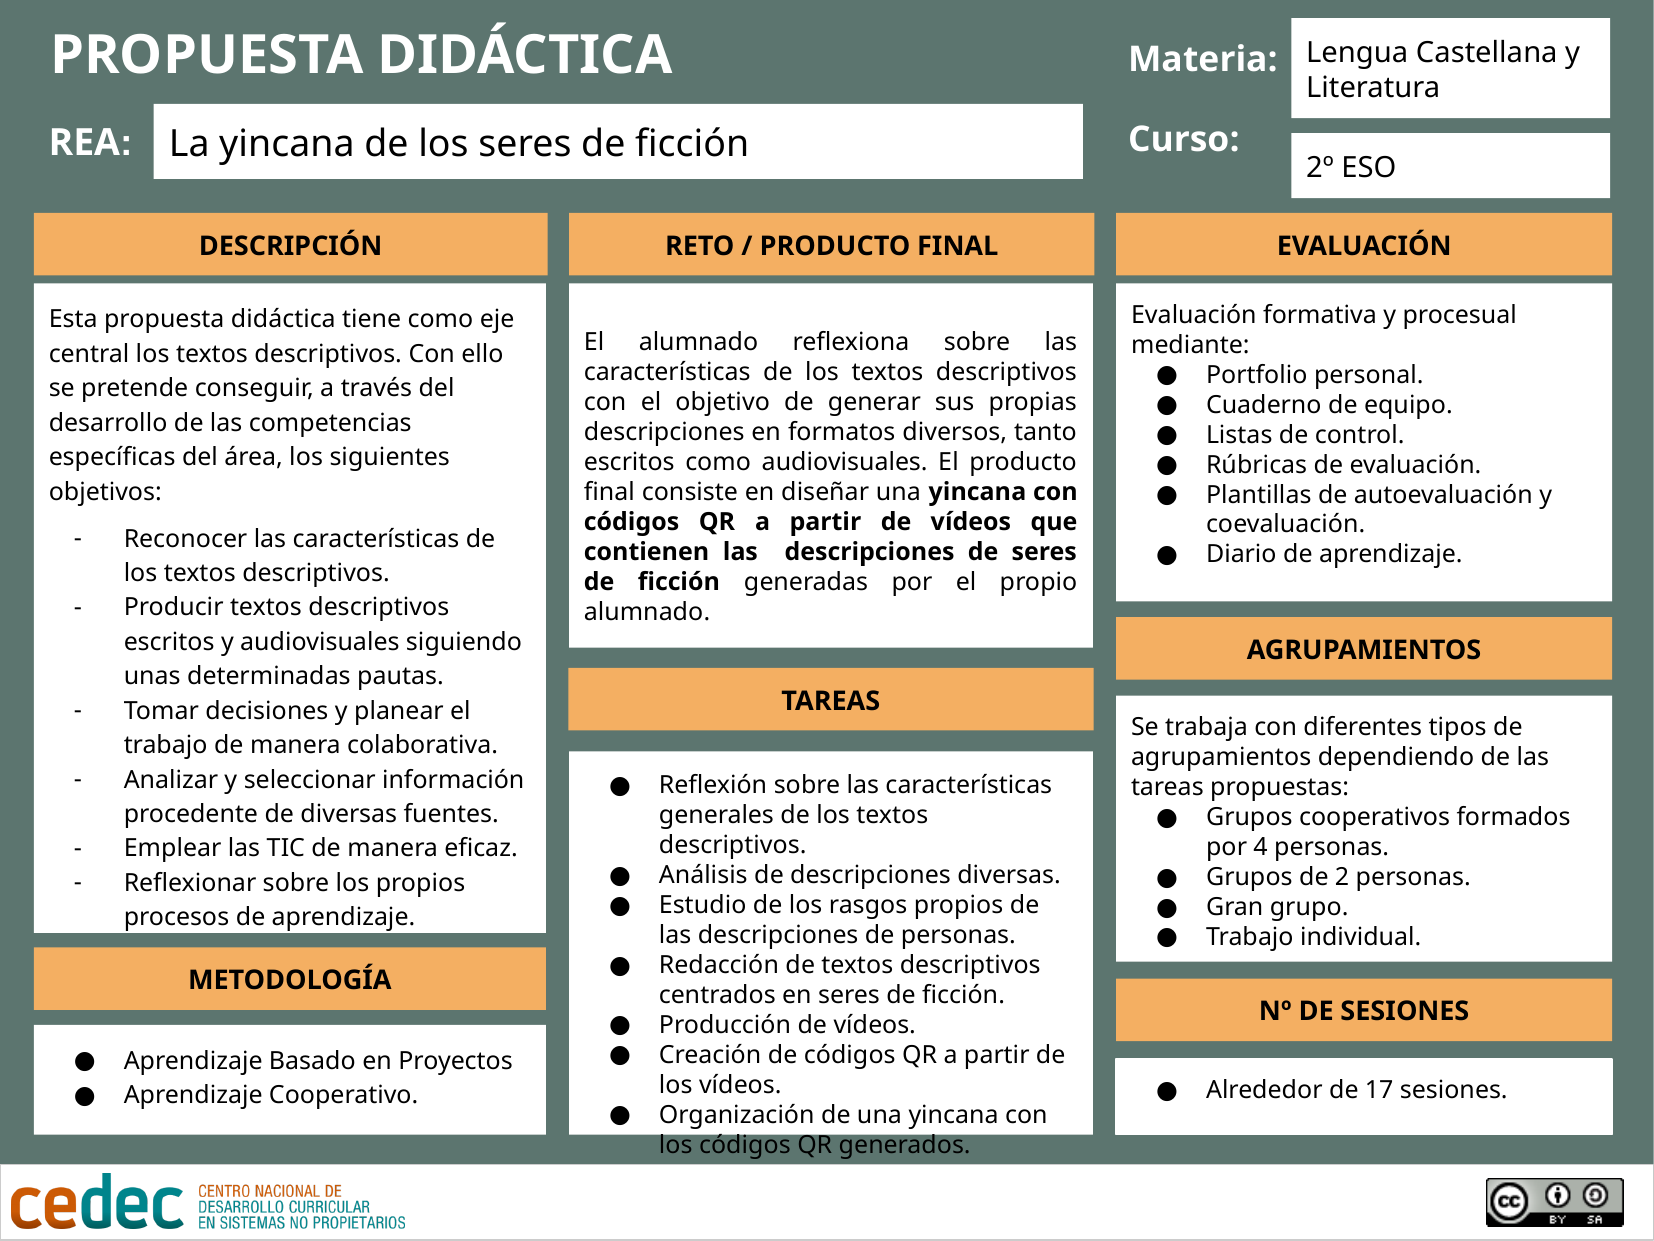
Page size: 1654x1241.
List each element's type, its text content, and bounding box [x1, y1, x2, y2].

text_box Se trabaja con diferentes tipos de agrupamientos dependiendo de las tareas propuestas: Grupos cooperativos formados por 4 personas. Grupos de 2 personas. Gran grupo. Trabajo individual. [1116, 695, 1613, 962]
text_box Reflexión sobre las características generales de los textos descriptivos. Análisis de descripciones diversas. Estudio de los rasgos propios de las descripciones de personas. Redacción de textos descriptivos centrados en seres de ficción. Producción de vídeos. Creación de códigos QR a partir de los vídeos. Organización de una yincana con los códigos QR generados. [569, 751, 1093, 1135]
text_box DESCRIPCIÓN [33, 212, 548, 276]
text_box PROPUESTA DIDÁCTICA [35, 11, 1028, 110]
text_box Aprendizaje Basado en Proyectos Aprendizaje Cooperativo. [33, 1024, 546, 1135]
text_box Materia: [1113, 29, 1291, 93]
text_box Evaluación formativa y procesual mediante: Portfolio personal. Cuaderno de equipo. Listas de control. Rúbricas de evaluación. Plantillas de autoevaluación y coevaluación. Diario de aprendizaje. [1116, 283, 1613, 602]
picture [1486, 1178, 1624, 1227]
text_box Alrededor de 17 sesiones. [1116, 1058, 1613, 1135]
text_box RETO / PRODUCTO FINAL [569, 212, 1095, 276]
text_box [0, 1164, 1654, 1241]
text_box METODOLOGÍA [33, 947, 546, 1010]
text_box La yincana de los seres de ficción [153, 103, 1083, 179]
text_box El alumnado reflexiona sobre las características de los textos descriptivos con el objetivo de generar sus propias descripciones en formatos diversos, tanto escritos como audiovisuales. El producto final consiste en diseñar una yincana con códigos QR a partir de vídeos que contienen las descripciones de seres de ficción generadas por el propio alumnado. [569, 283, 1093, 648]
text_box Curso: [1113, 109, 1303, 173]
text_box EVALUACIÓN [1116, 212, 1613, 276]
text_box AGRUPAMIENTOS [1116, 617, 1613, 680]
picture [11, 1173, 405, 1229]
text_box Esta propuesta didáctica tiene como eje central los textos descriptivos. Con ello se pretende conseguir, a través del desarrollo de las competencias específicas del área, los siguientes objetivos: Reconocer las características de los textos descriptivos. Producir textos descriptivos escritos y audiovisuales siguiendo unas determinadas pautas. Tomar decisiones y planear el trabajo de manera colaborativa. Analizar y seleccionar información procedente de diversas fuentes. Emplear las TIC de manera eficaz. Reflexionar sobre los propios procesos de aprendizaje. [33, 283, 546, 933]
text_box Nº DE SESIONES [1116, 978, 1613, 1042]
text_box TAREAS [568, 667, 1094, 731]
text_box Lengua Castellana y Literatura [1291, 18, 1611, 119]
text_box REA: [33, 110, 153, 174]
text_box 2º ESO [1291, 133, 1611, 199]
